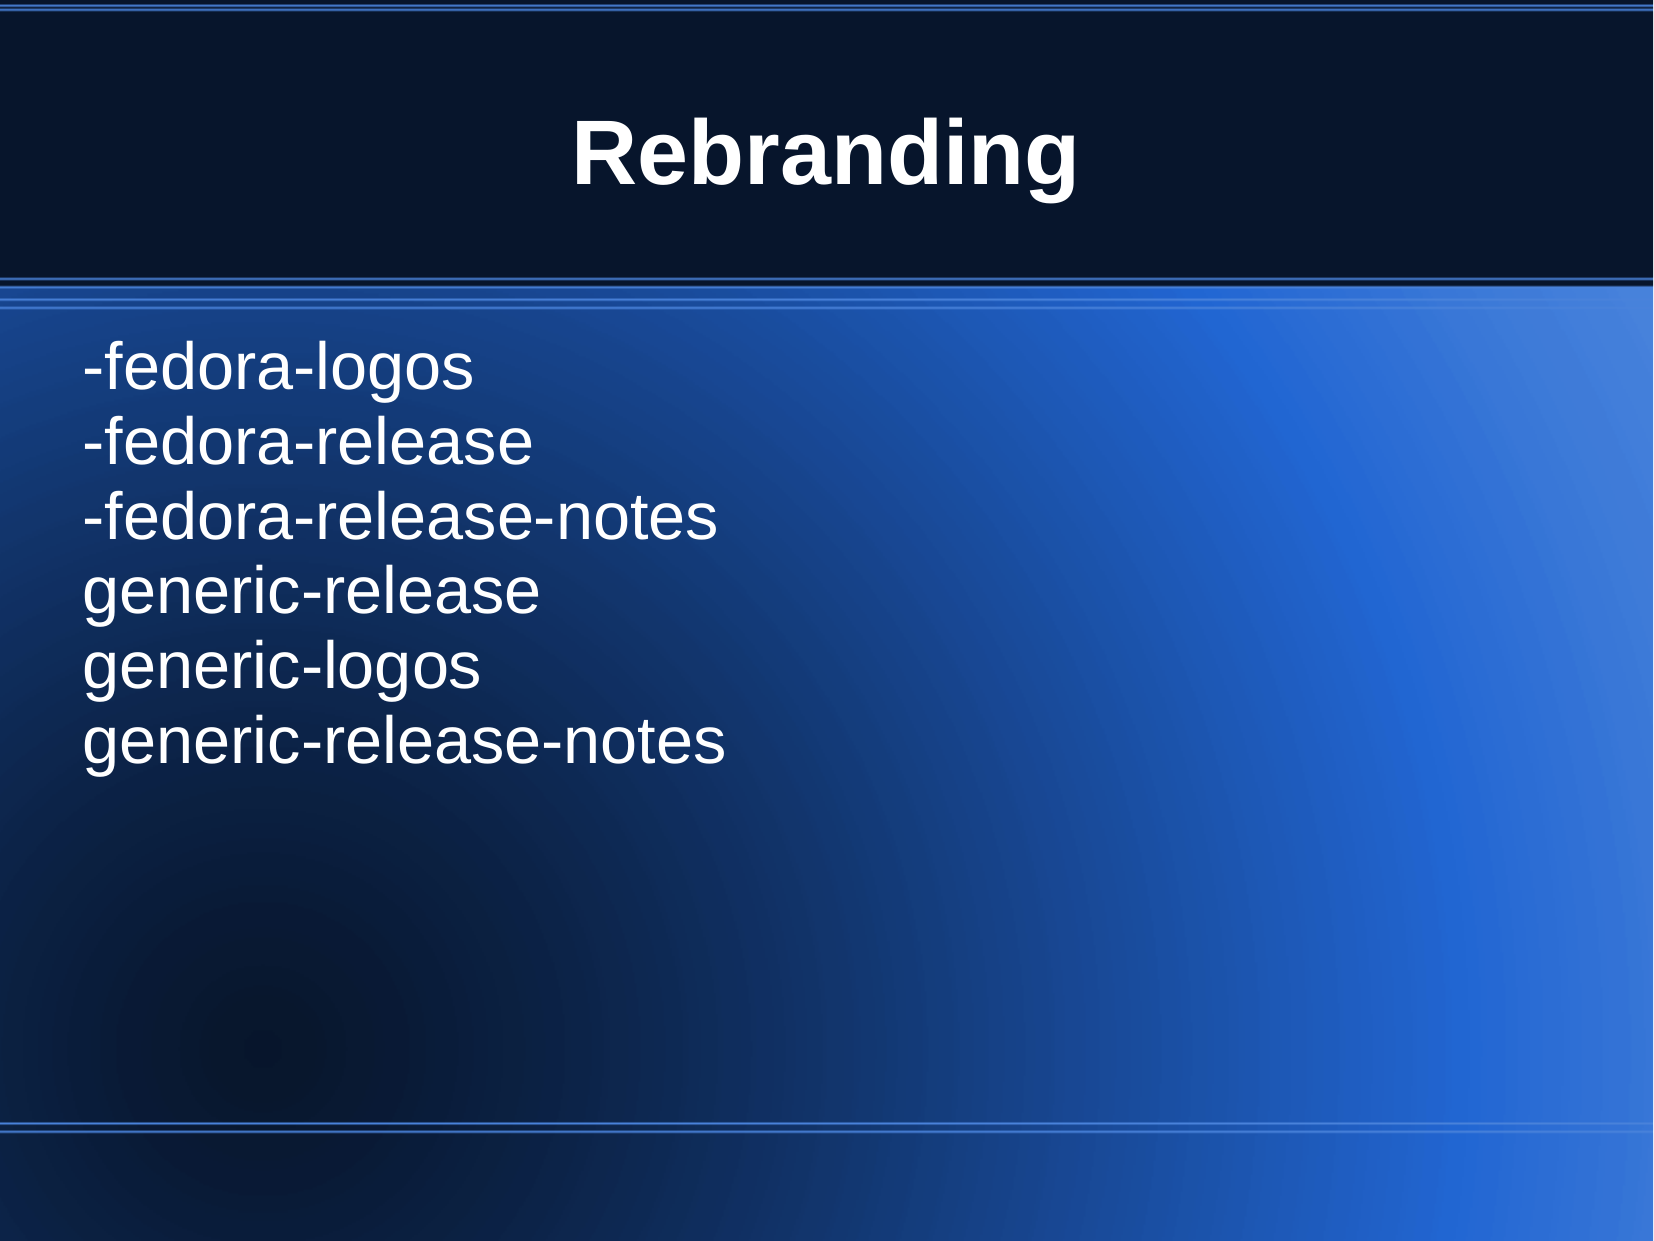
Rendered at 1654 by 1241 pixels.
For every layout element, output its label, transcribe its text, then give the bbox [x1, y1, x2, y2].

picture [0, 0, 1654, 1241]
subtitle -fedora-logos -fedora-release -fedora-release-notes generic-release generic-logos generic-release-notes [82, 49, 1571, 1058]
